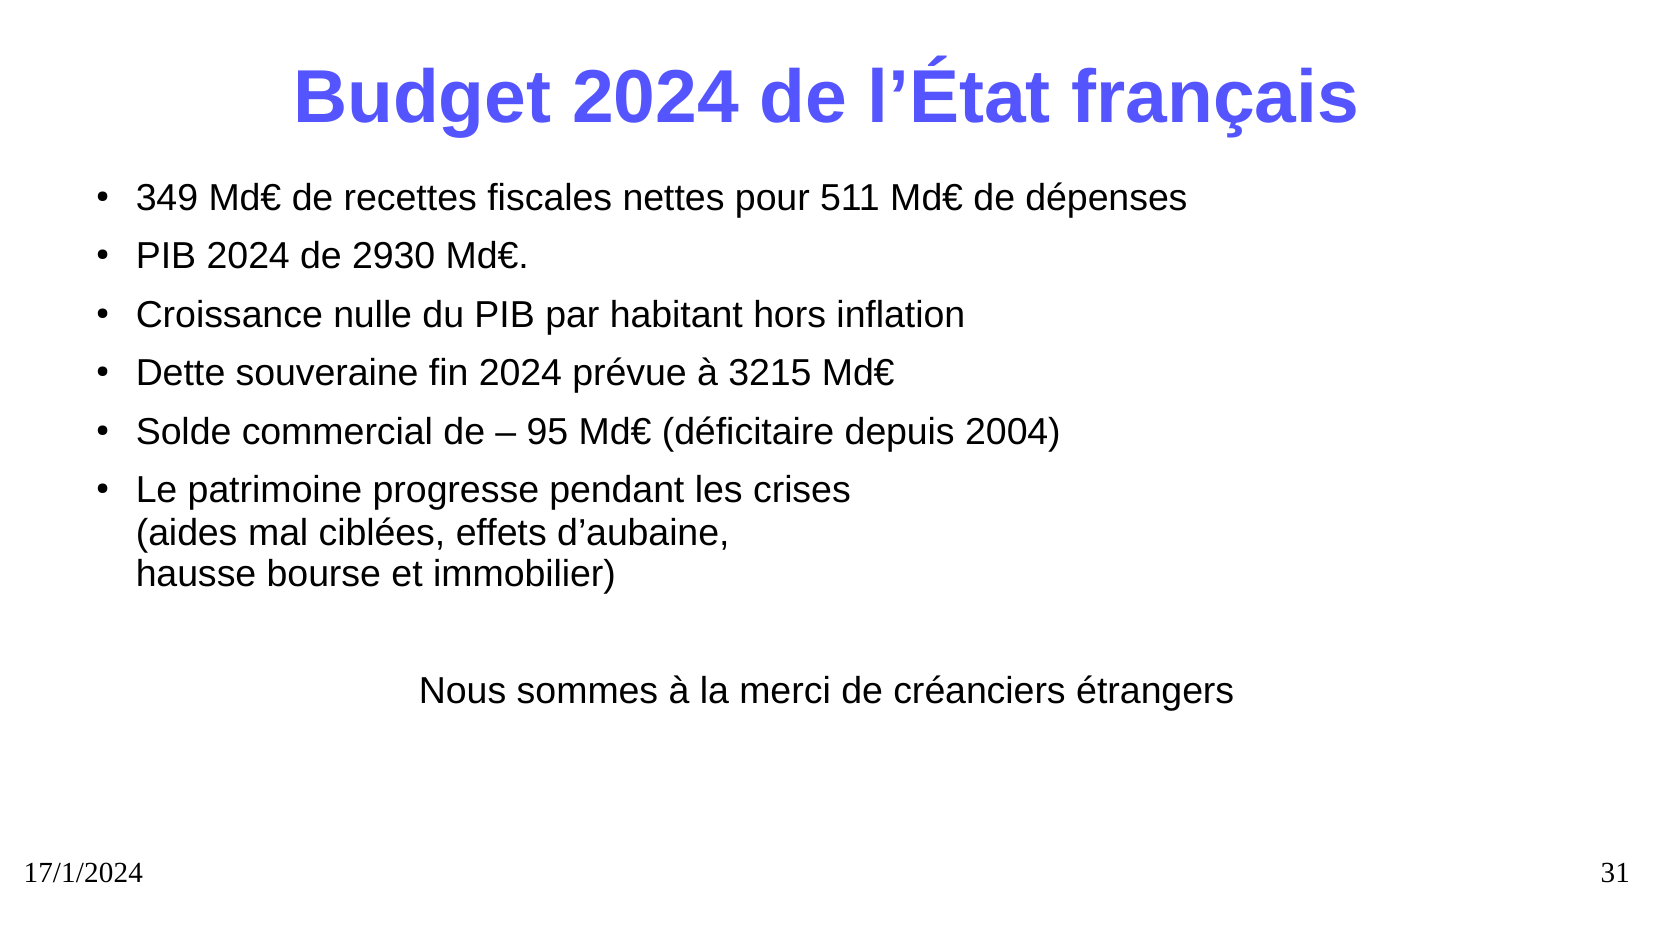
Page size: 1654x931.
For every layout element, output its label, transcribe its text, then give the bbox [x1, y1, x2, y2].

list 349 Md€ de recettes fiscales nettes pour 511 Md€ de dépenses PIB 2024 de 2930 Md€. Croissance nulle du PIB par habitant hors inflation Dette souveraine fin 2024 prévue à 3215 Md€ Solde commercial de – 95 Md€ (déficitaire depuis 2004) Le patrimoine progresse pendant les crises (aides mal ciblées, effets d’aubaine, hausse bourse et immobilier) Nous sommes à la merci de créanciers étrangers [82, 176, 1571, 716]
title Budget 2024 de l’État français [82, 37, 1571, 156]
